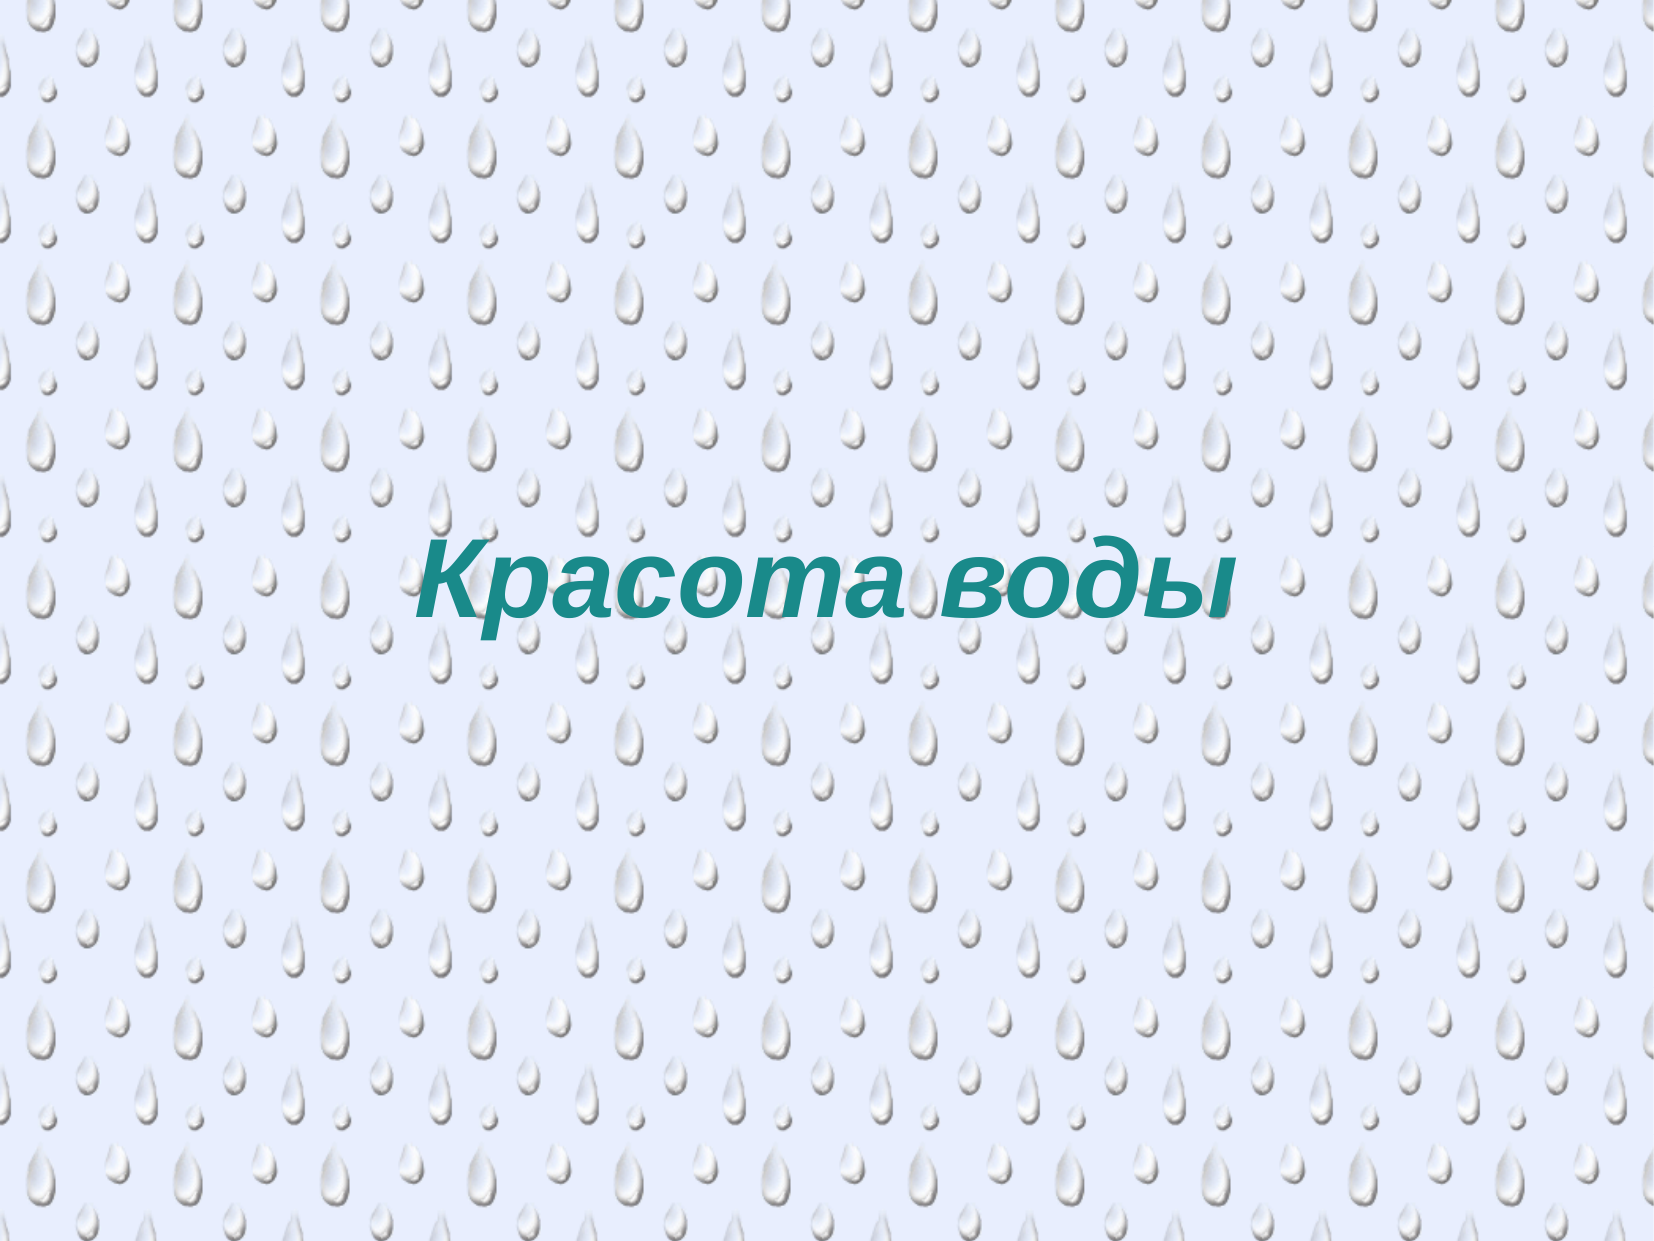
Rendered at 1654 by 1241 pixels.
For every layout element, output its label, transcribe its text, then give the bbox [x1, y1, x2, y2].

picture [0, 0, 1654, 1241]
subtitle Красота воды [82, 49, 1571, 1109]
